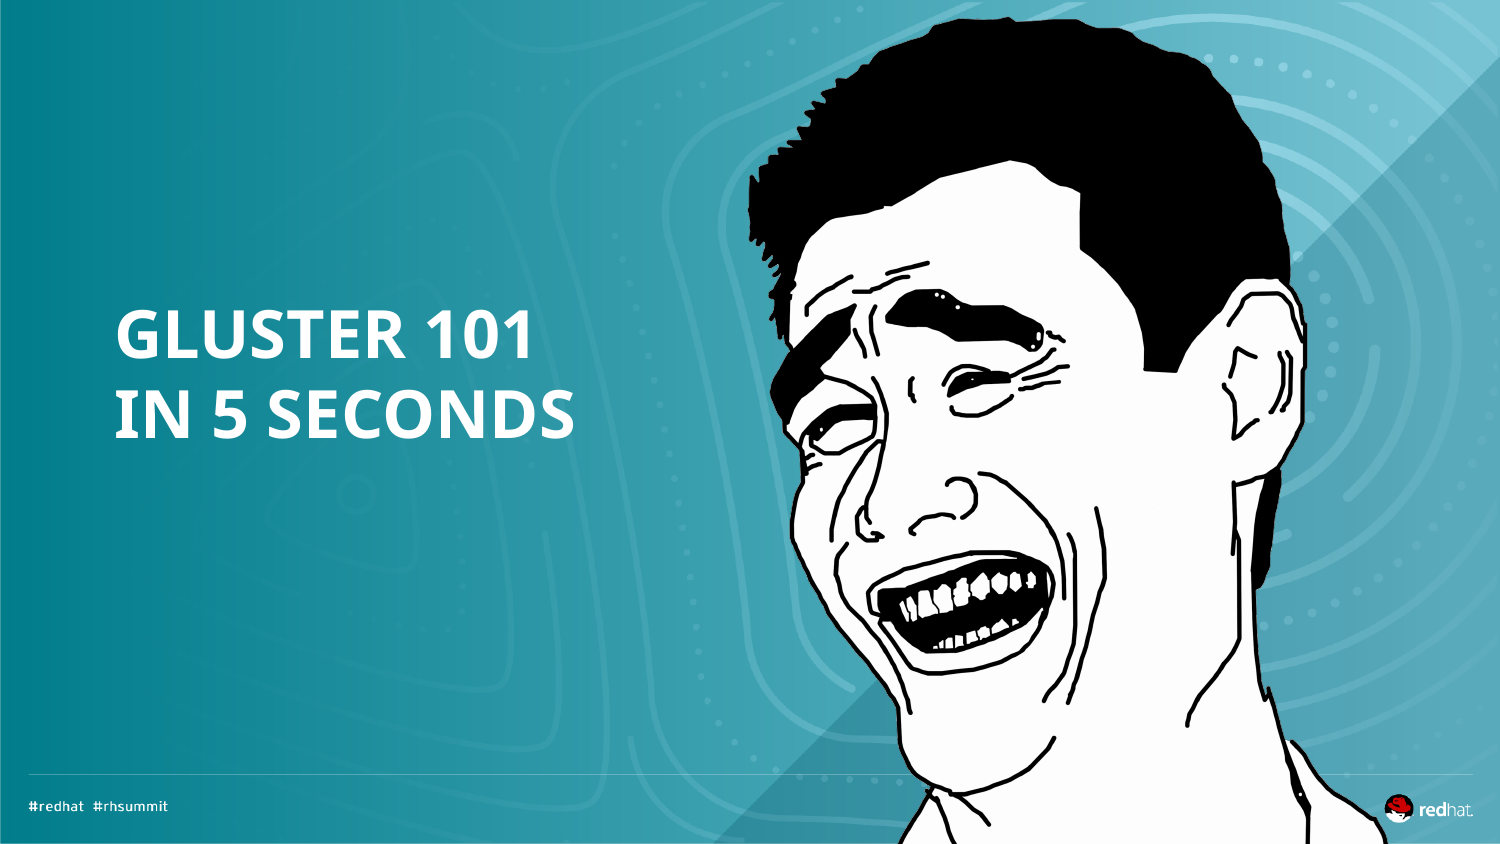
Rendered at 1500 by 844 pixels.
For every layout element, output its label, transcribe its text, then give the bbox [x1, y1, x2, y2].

text_box GLUSTER 101 IN 5 SECONDS [99, 222, 740, 521]
picture [0, 0, 1500, 844]
